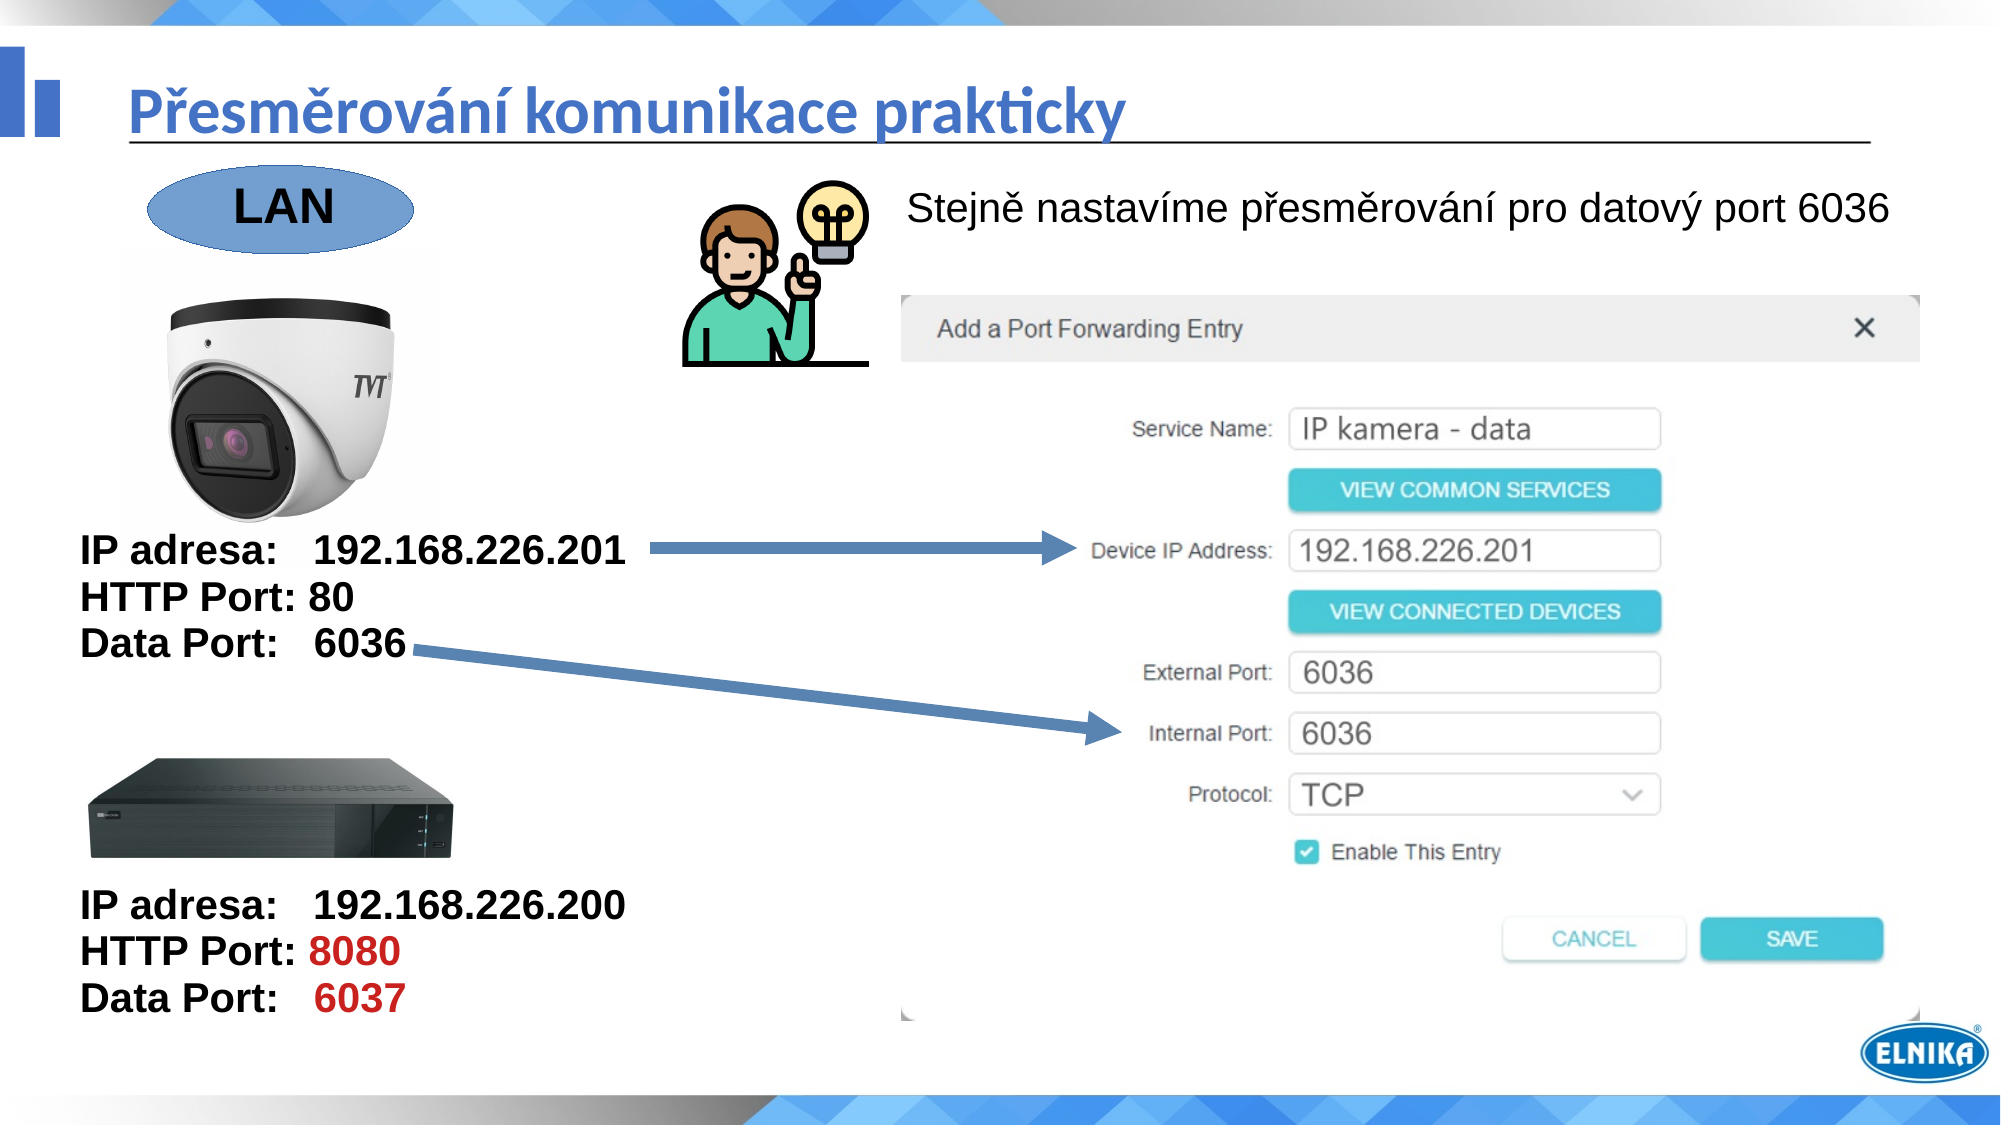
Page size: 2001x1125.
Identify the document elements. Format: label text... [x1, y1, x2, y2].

text_box Stejně nastavíme přesměrování pro datový port 6036 [885, 171, 1920, 338]
text_box [378, 179, 414, 240]
picture [0, 0, 2001, 1125]
text_box [147, 165, 369, 254]
text_box Přesměrování komunikace prakticky [78, 58, 1211, 154]
text_box IP adresa: 192.168.226.201 HTTP Port: 80 Data Port: 6036 [64, 519, 656, 721]
text_box IP adresa: 192.168.226.200 HTTP Port: 8080 Data Port: 6037 [64, 874, 656, 1075]
text_box LAN [218, 171, 378, 243]
